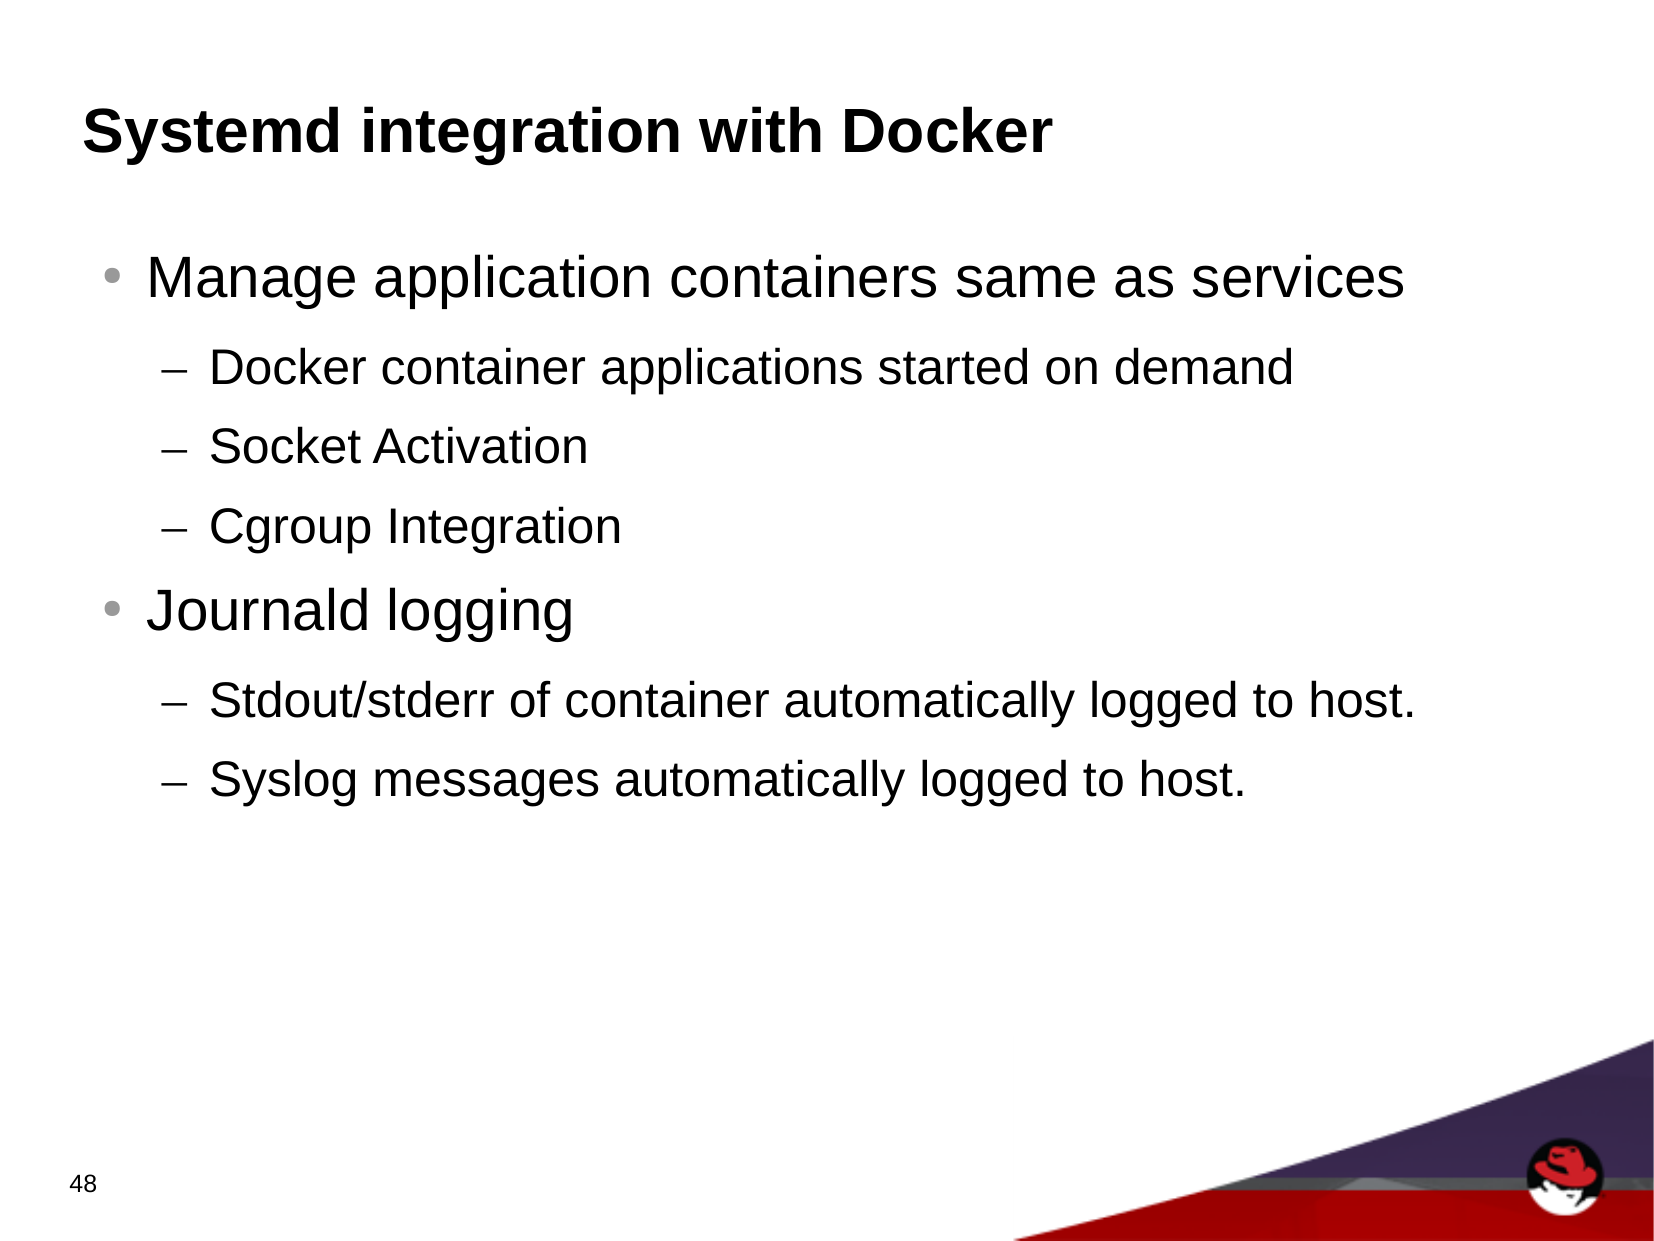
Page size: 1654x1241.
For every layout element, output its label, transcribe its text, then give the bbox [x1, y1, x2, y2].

picture [1012, 1036, 1654, 1241]
list Manage application containers same as services Docker container applications started on demand Socket Activation Cgroup Integration Journald logging Stdout/stderr of container automatically logged to host. Syslog messages automatically logged to host. [86, 244, 1576, 1039]
title Systemd integration with Docker [82, 37, 1571, 226]
